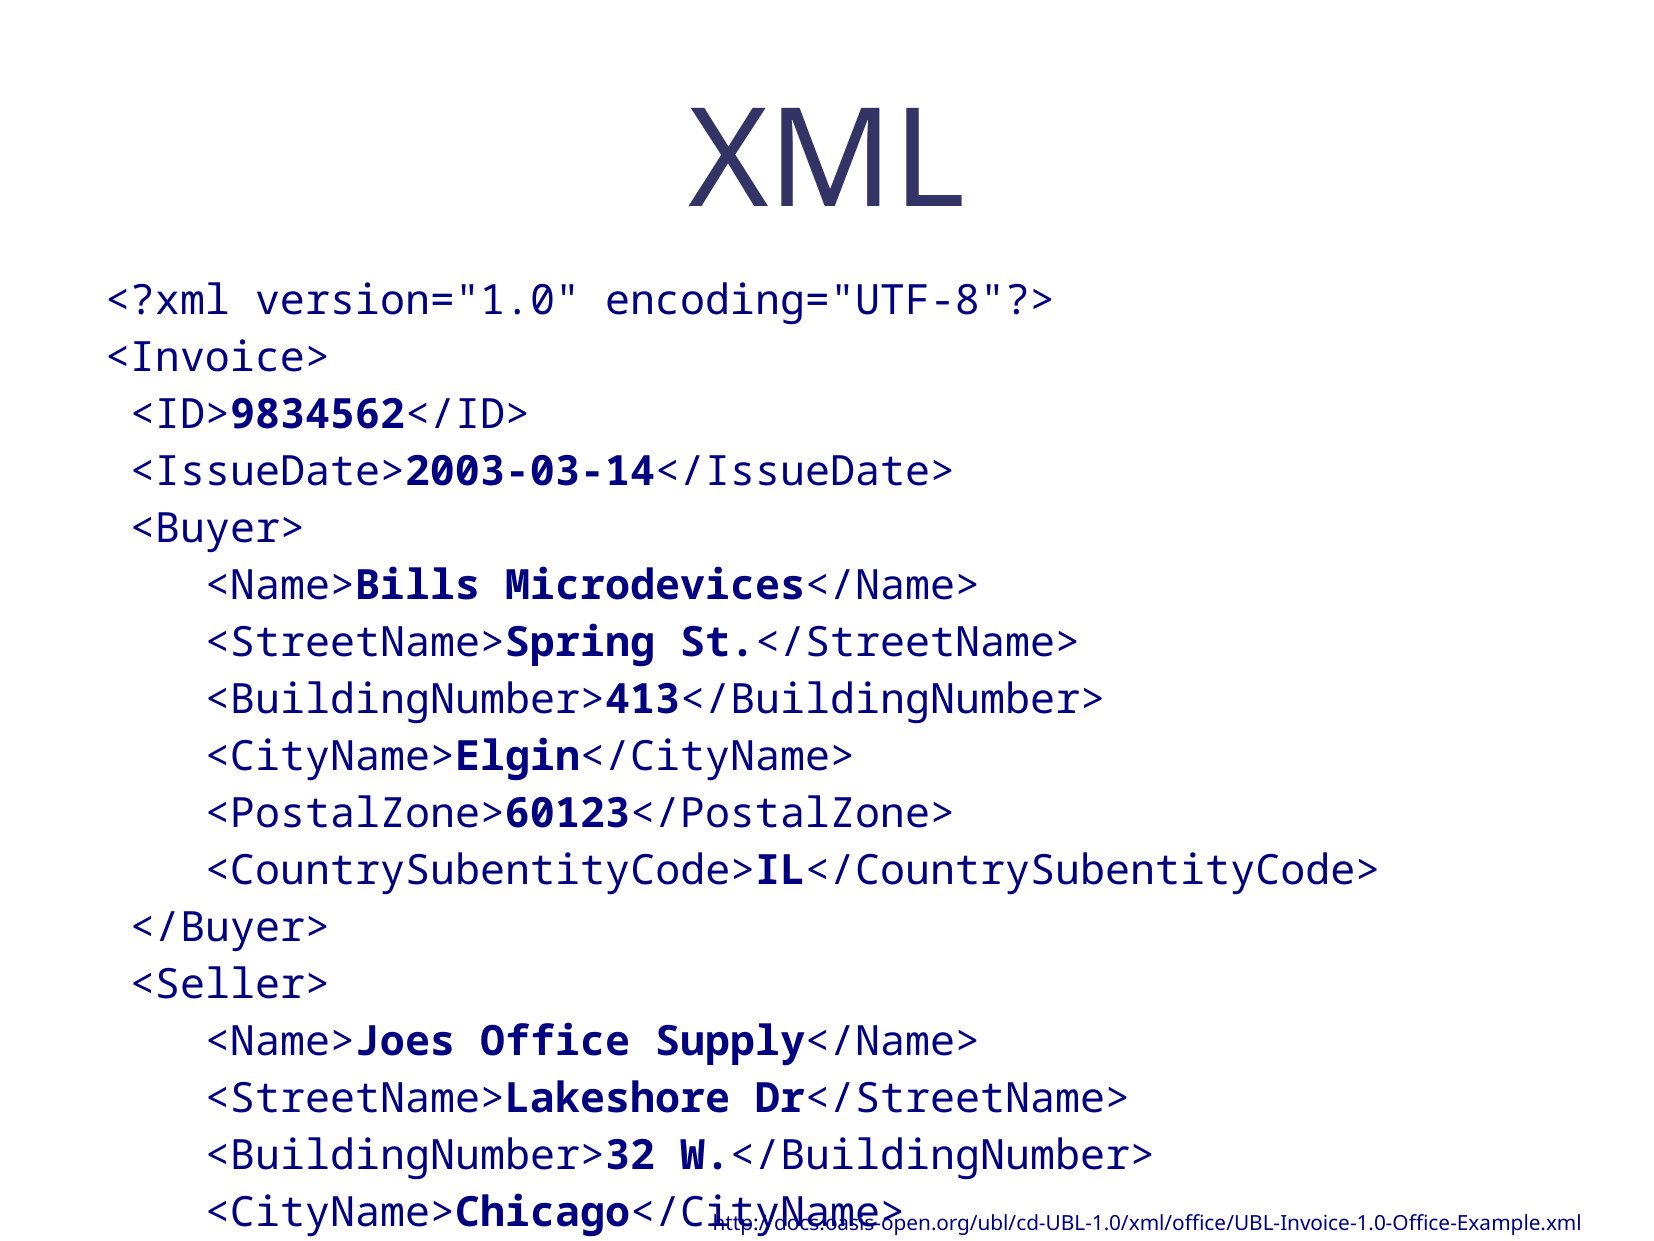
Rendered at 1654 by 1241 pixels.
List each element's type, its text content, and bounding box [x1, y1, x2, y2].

text_box http://docs.oasis-open.org/ubl/cd-UBL-1.0/xml/office/UBL-Invoice-1.0-Office-Example.xml [697, 1201, 1651, 1241]
title XML [82, 56, 1571, 250]
text_box <?xml version="1.0" encoding="UTF-8"?> <Invoice> <ID>9834562</ID> <IssueDate>2003-03-14</IssueDate> <Buyer> <Name>Bills Microdevices</Name> <StreetName>Spring St.</StreetName> <BuildingNumber>413</BuildingNumber> <CityName>Elgin</CityName> <PostalZone>60123</PostalZone> <CountrySubentityCode>IL</CountrySubentityCode> </Buyer> <Seller> <Name>Joes Office Supply</Name> <StreetName>Lakeshore Dr</StreetName> <BuildingNumber>32 W.</BuildingNumber> <CityName>Chicago</CityName> <PostalZone>60022</PostalZone> <CountrySubentityCode>IL</CountrySubentityCode> </Seller> [90, 262, 1538, 1241]
